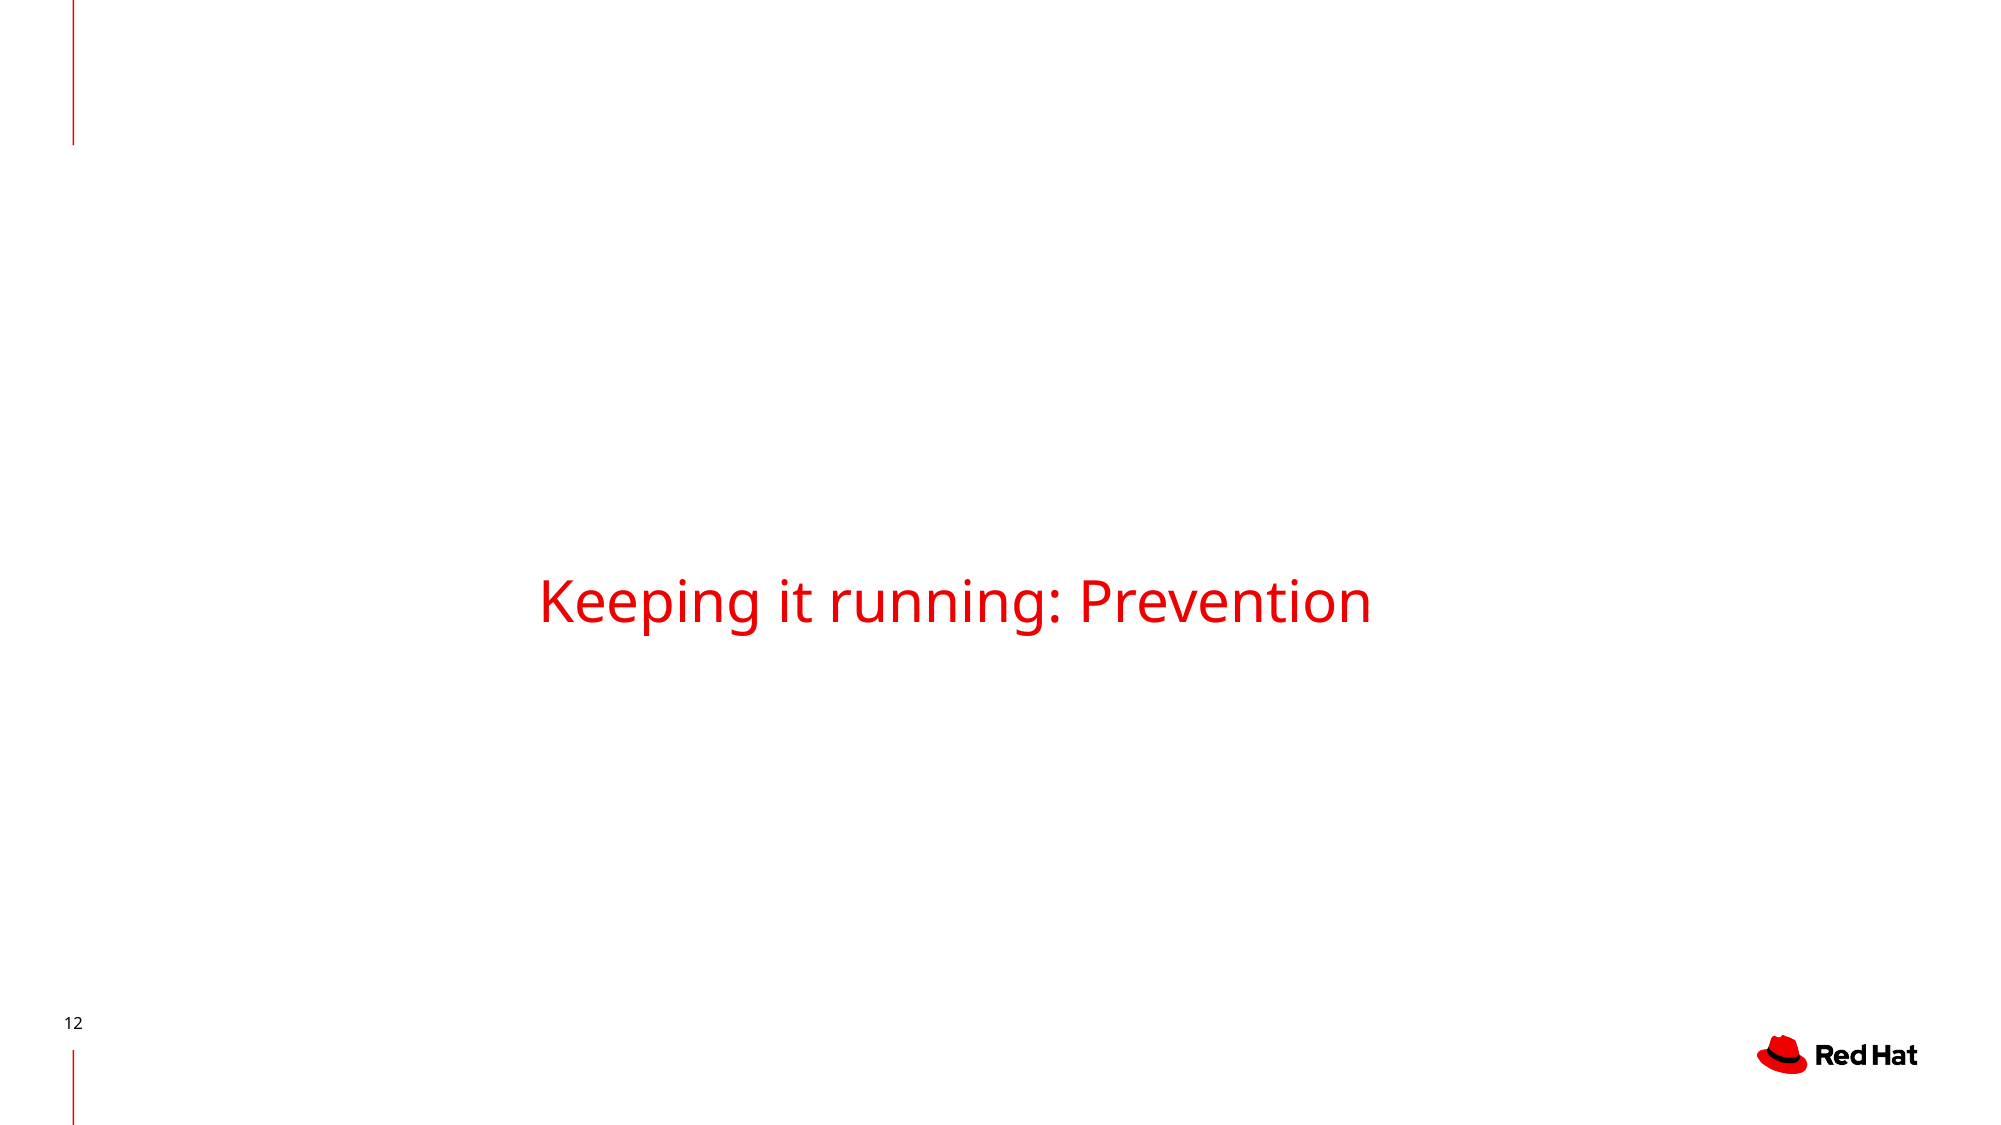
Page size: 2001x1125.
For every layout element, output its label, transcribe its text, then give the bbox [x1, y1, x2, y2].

picture [1757, 1035, 1918, 1074]
slide_number <number> [13, 1012, 134, 1036]
title Keeping it running: Prevention [538, 271, 1758, 917]
